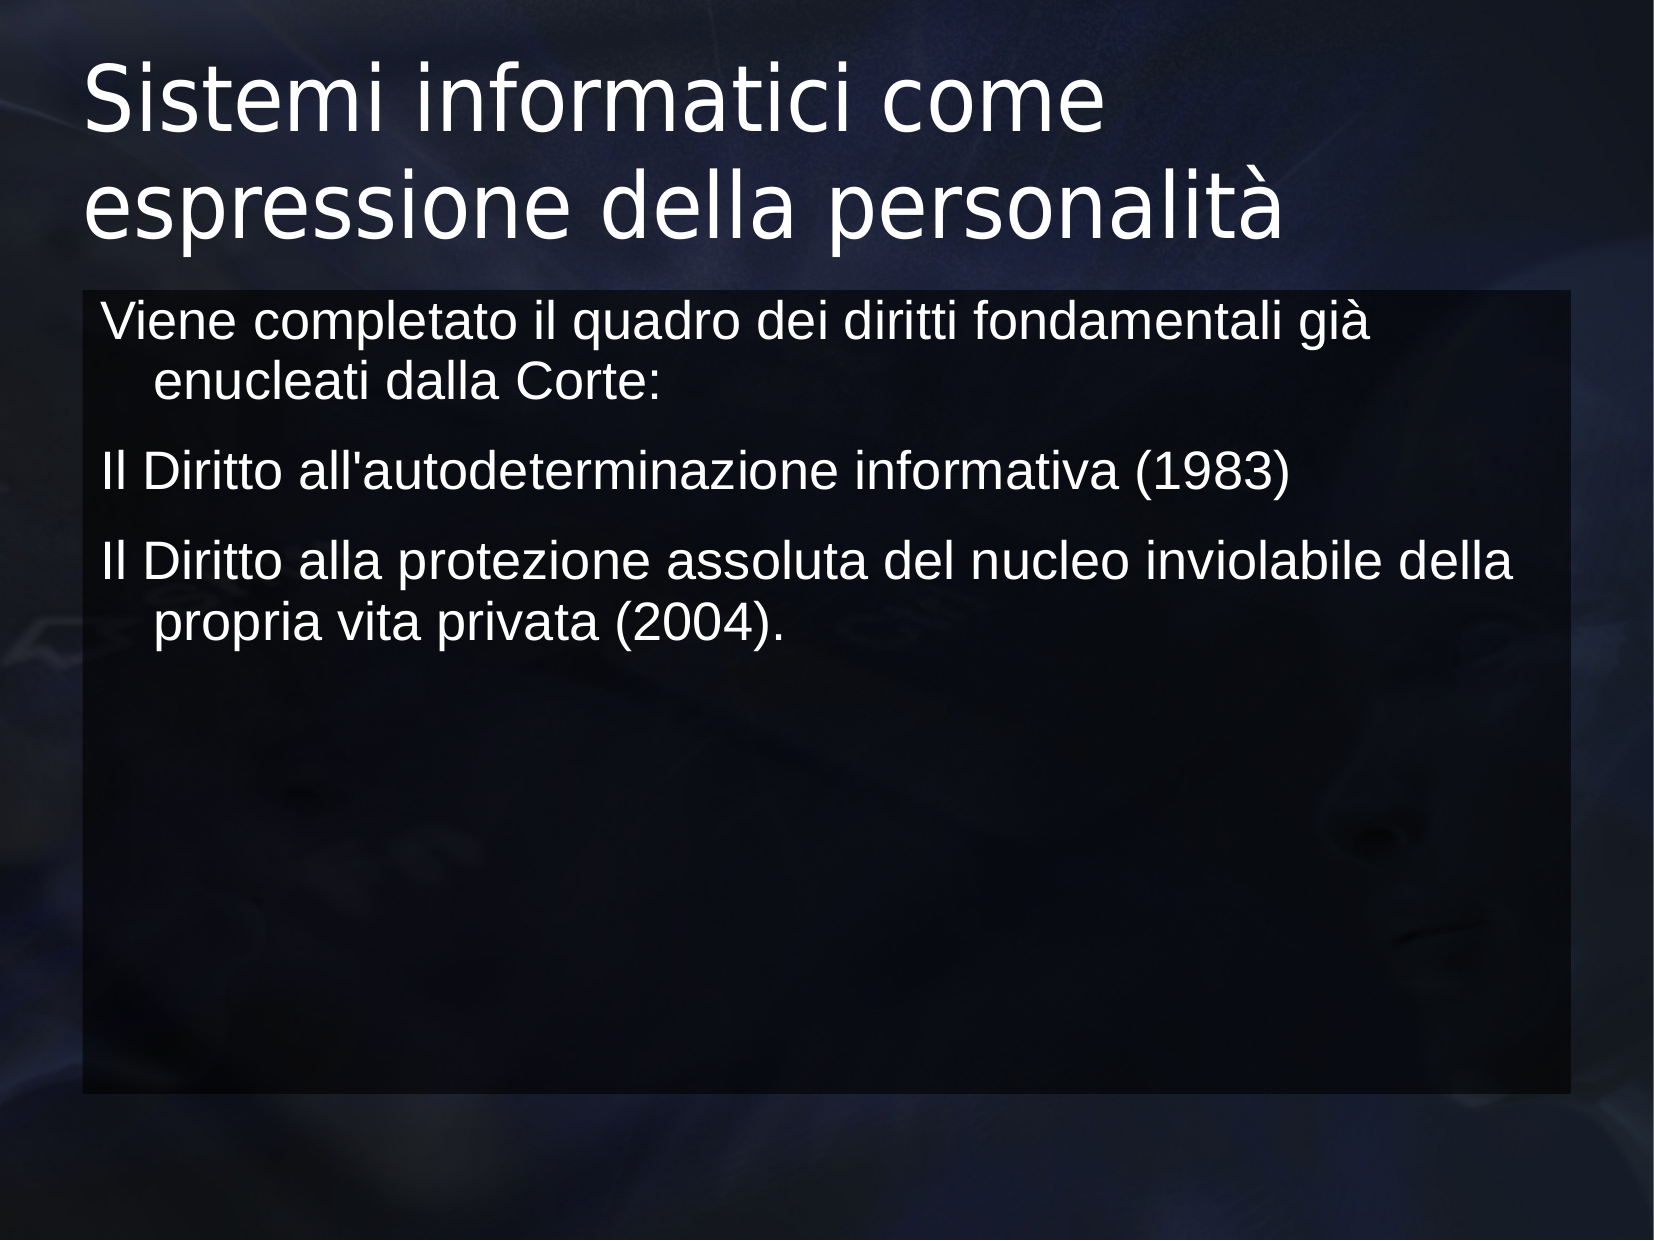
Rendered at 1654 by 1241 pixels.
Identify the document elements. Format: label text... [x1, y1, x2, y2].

title Sistemi informatici come espressione della personalità [82, 45, 1571, 261]
list Viene completato il quadro dei diritti fondamentali già enucleati dalla Corte: Il Diritto all'autodeterminazione informativa (1983) Il Diritto alla protezione assoluta del nucleo inviolabile della propria vita privata (2004). [82, 290, 1571, 1094]
picture [0, 0, 1654, 1240]
